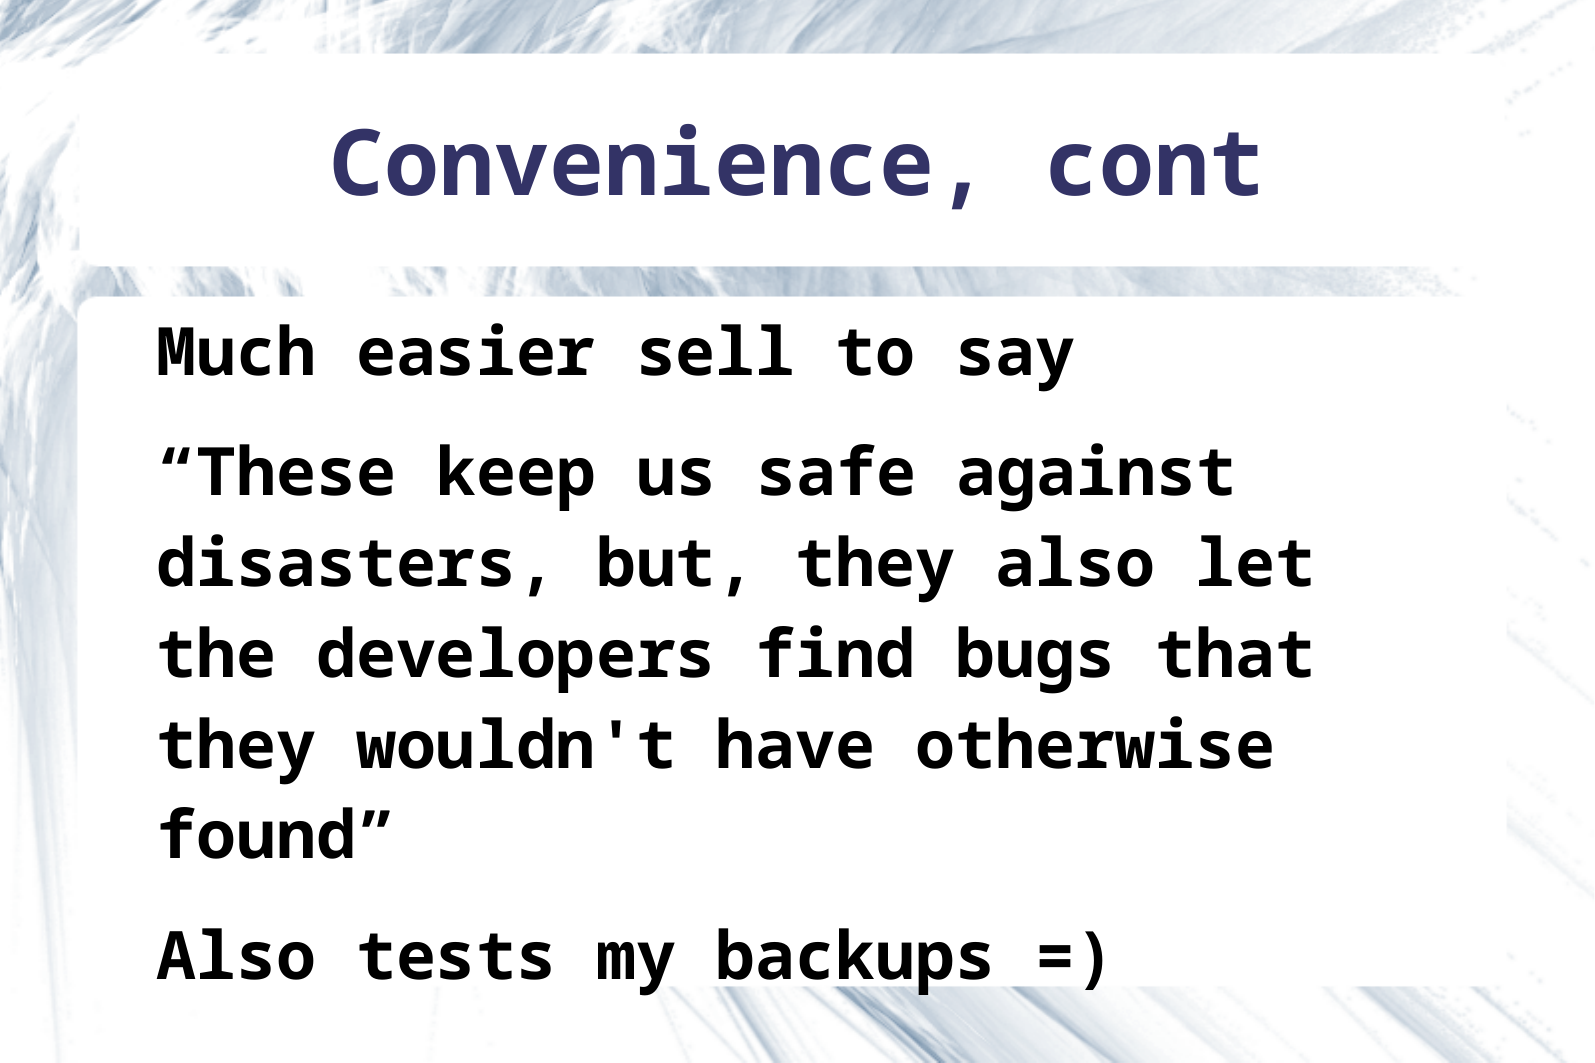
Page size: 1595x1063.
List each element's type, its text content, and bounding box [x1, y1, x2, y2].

title Convenience, cont [79, 62, 1515, 259]
list Much easier sell to say “These keep us safe against disasters, but, they also let the developers find bugs that they wouldn't have otherwise found” Also tests my backups =) [85, 304, 1471, 886]
picture [0, 0, 1595, 1063]
